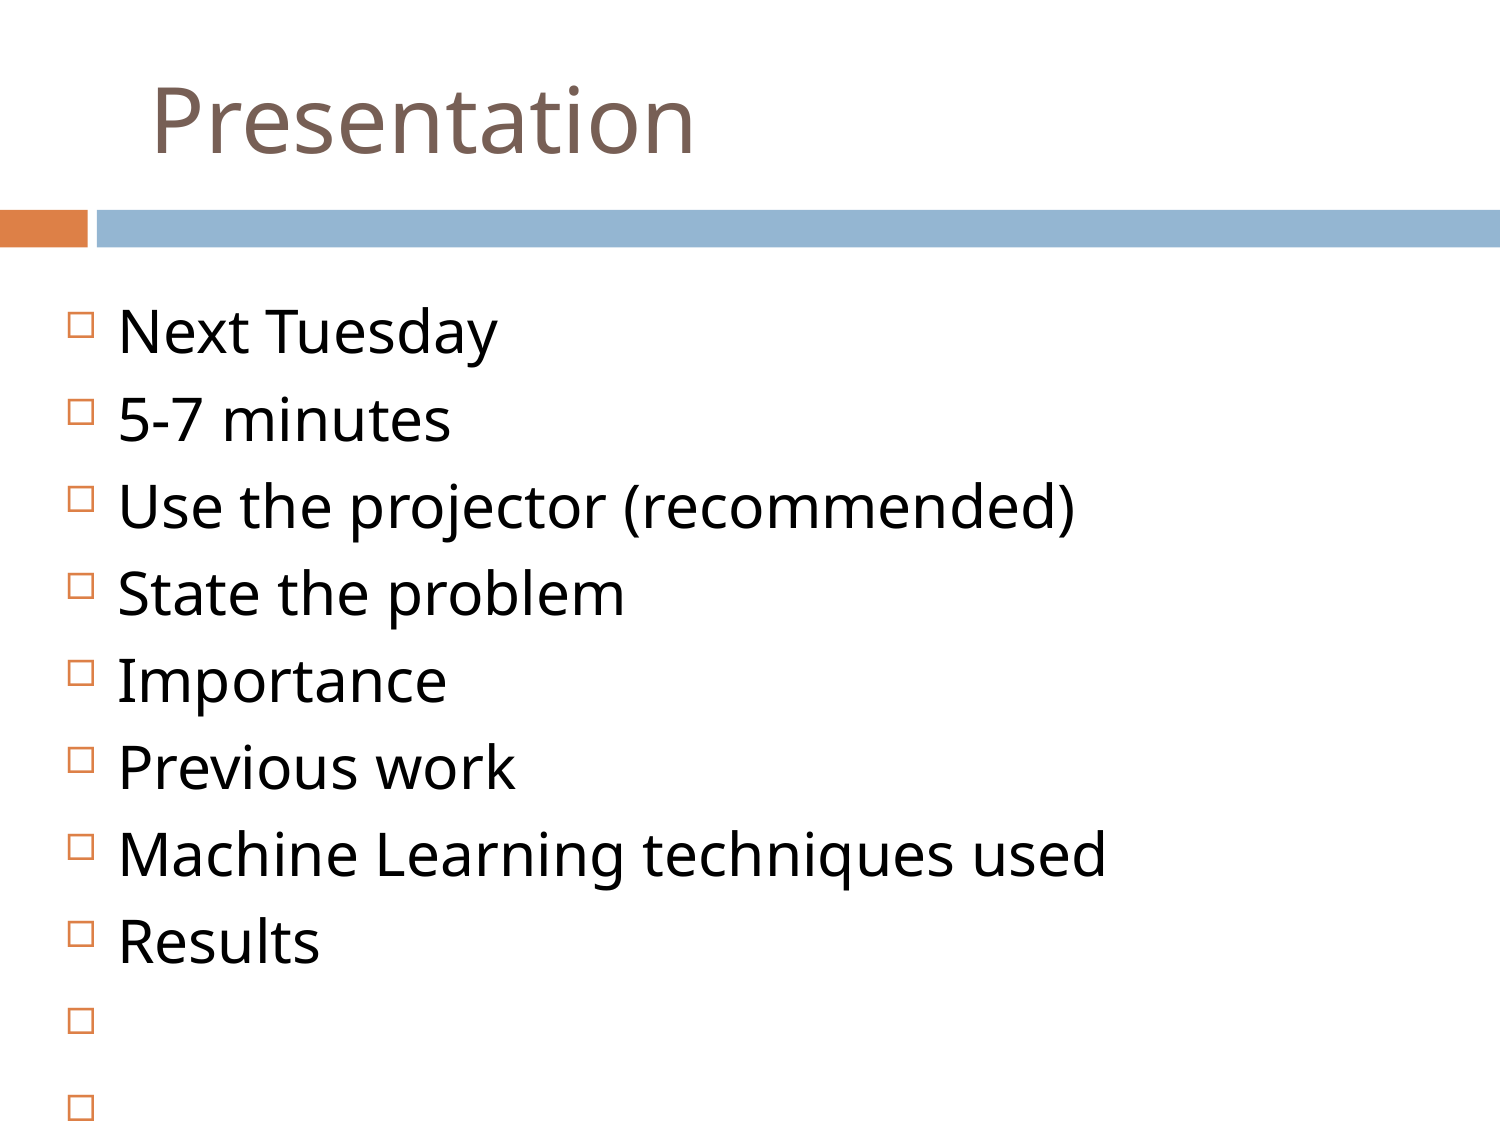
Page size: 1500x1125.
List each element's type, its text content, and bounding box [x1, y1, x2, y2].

text_box Presentation [135, 54, 1247, 180]
text_box Next Tuesday 5-7 minutes Use the projector (recommended) State the problem Importance Previous work Machine Learning techniques used Results [50, 285, 1486, 1006]
